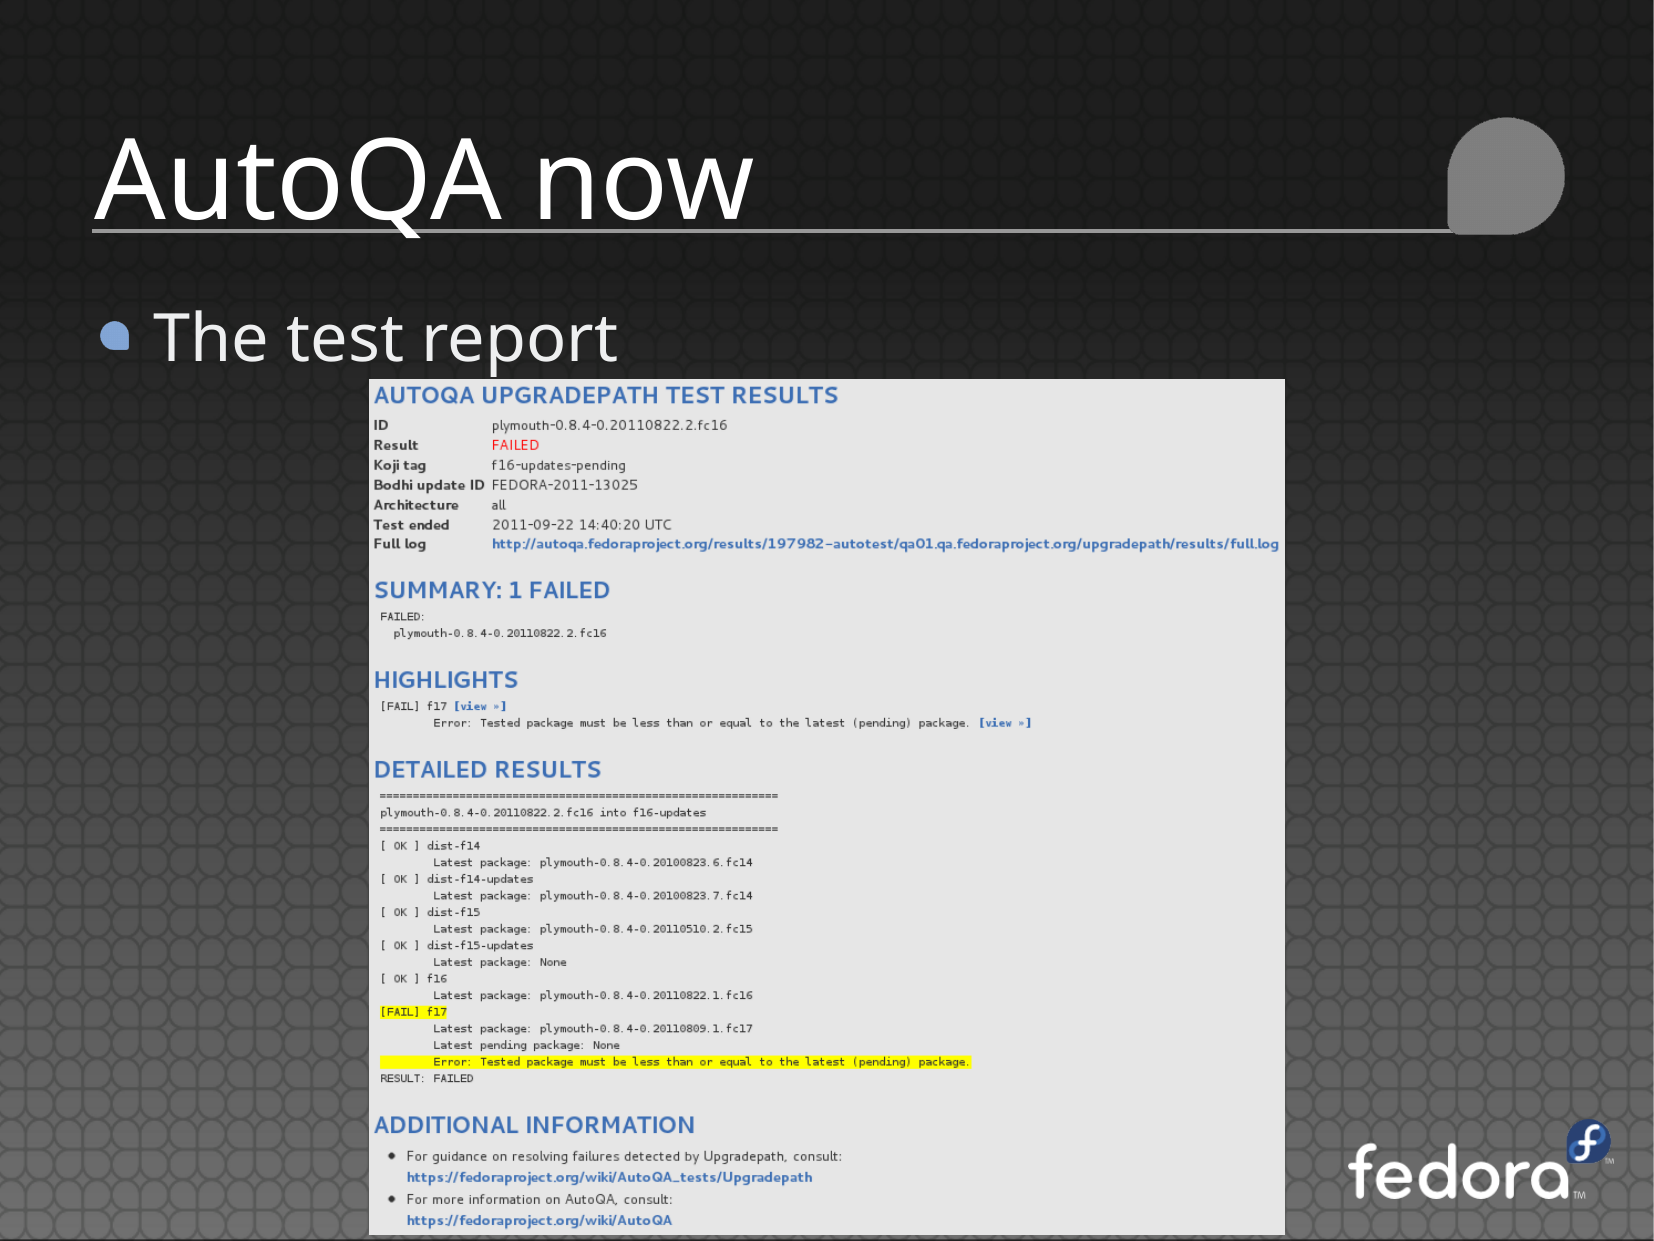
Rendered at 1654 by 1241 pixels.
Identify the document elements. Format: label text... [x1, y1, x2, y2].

title AutoQA now [94, 100, 1426, 251]
picture [0, 0, 1654, 1241]
list The test report [82, 290, 1571, 1094]
